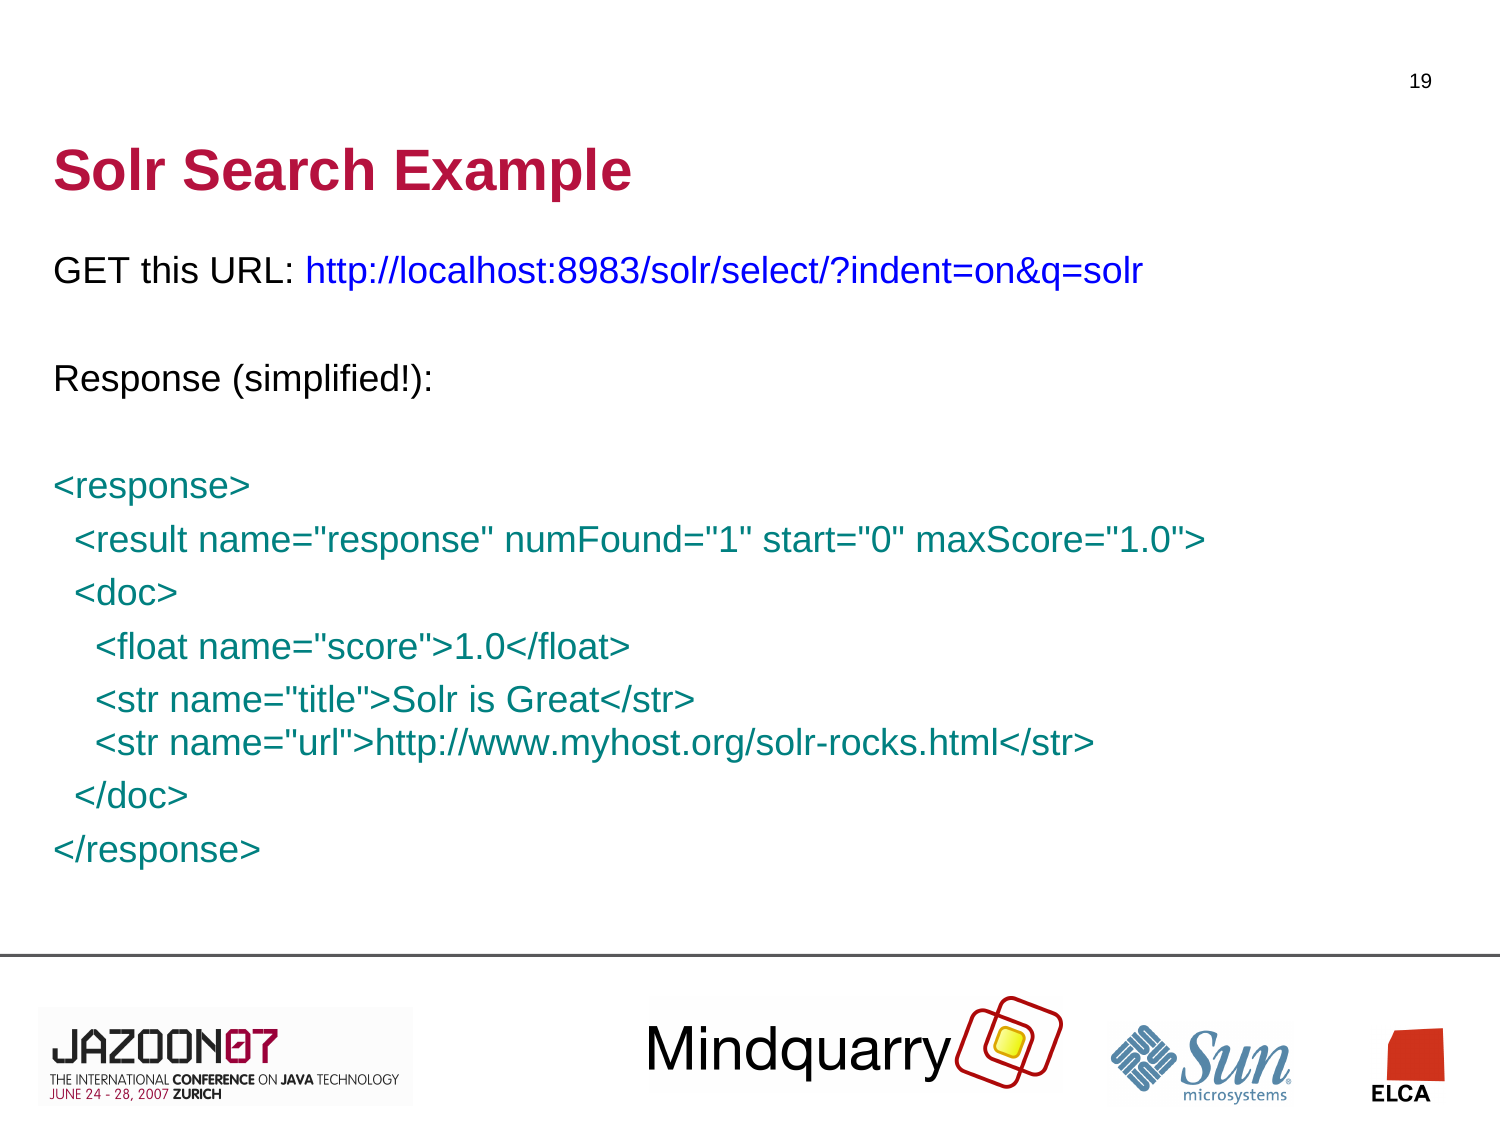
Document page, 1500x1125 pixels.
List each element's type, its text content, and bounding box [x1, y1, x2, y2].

picture [1370, 1025, 1446, 1105]
list GET this URL: http://localhost:8983/solr/select/?indent=on&q=solr Response (simplified!): <response> <result name="response" numFound="1" start="0" maxScore="1.0"> <doc> <float name="score">1.0</float> <str name="title">Solr is Great</str> <str name="url">http://www.myhost.org/solr-rocks.html</str> </doc> </response> [53, 249, 1447, 938]
picture [649, 996, 1063, 1093]
picture [38, 1007, 413, 1106]
picture [1107, 1021, 1294, 1107]
title Solr Search Example [53, 119, 1447, 231]
